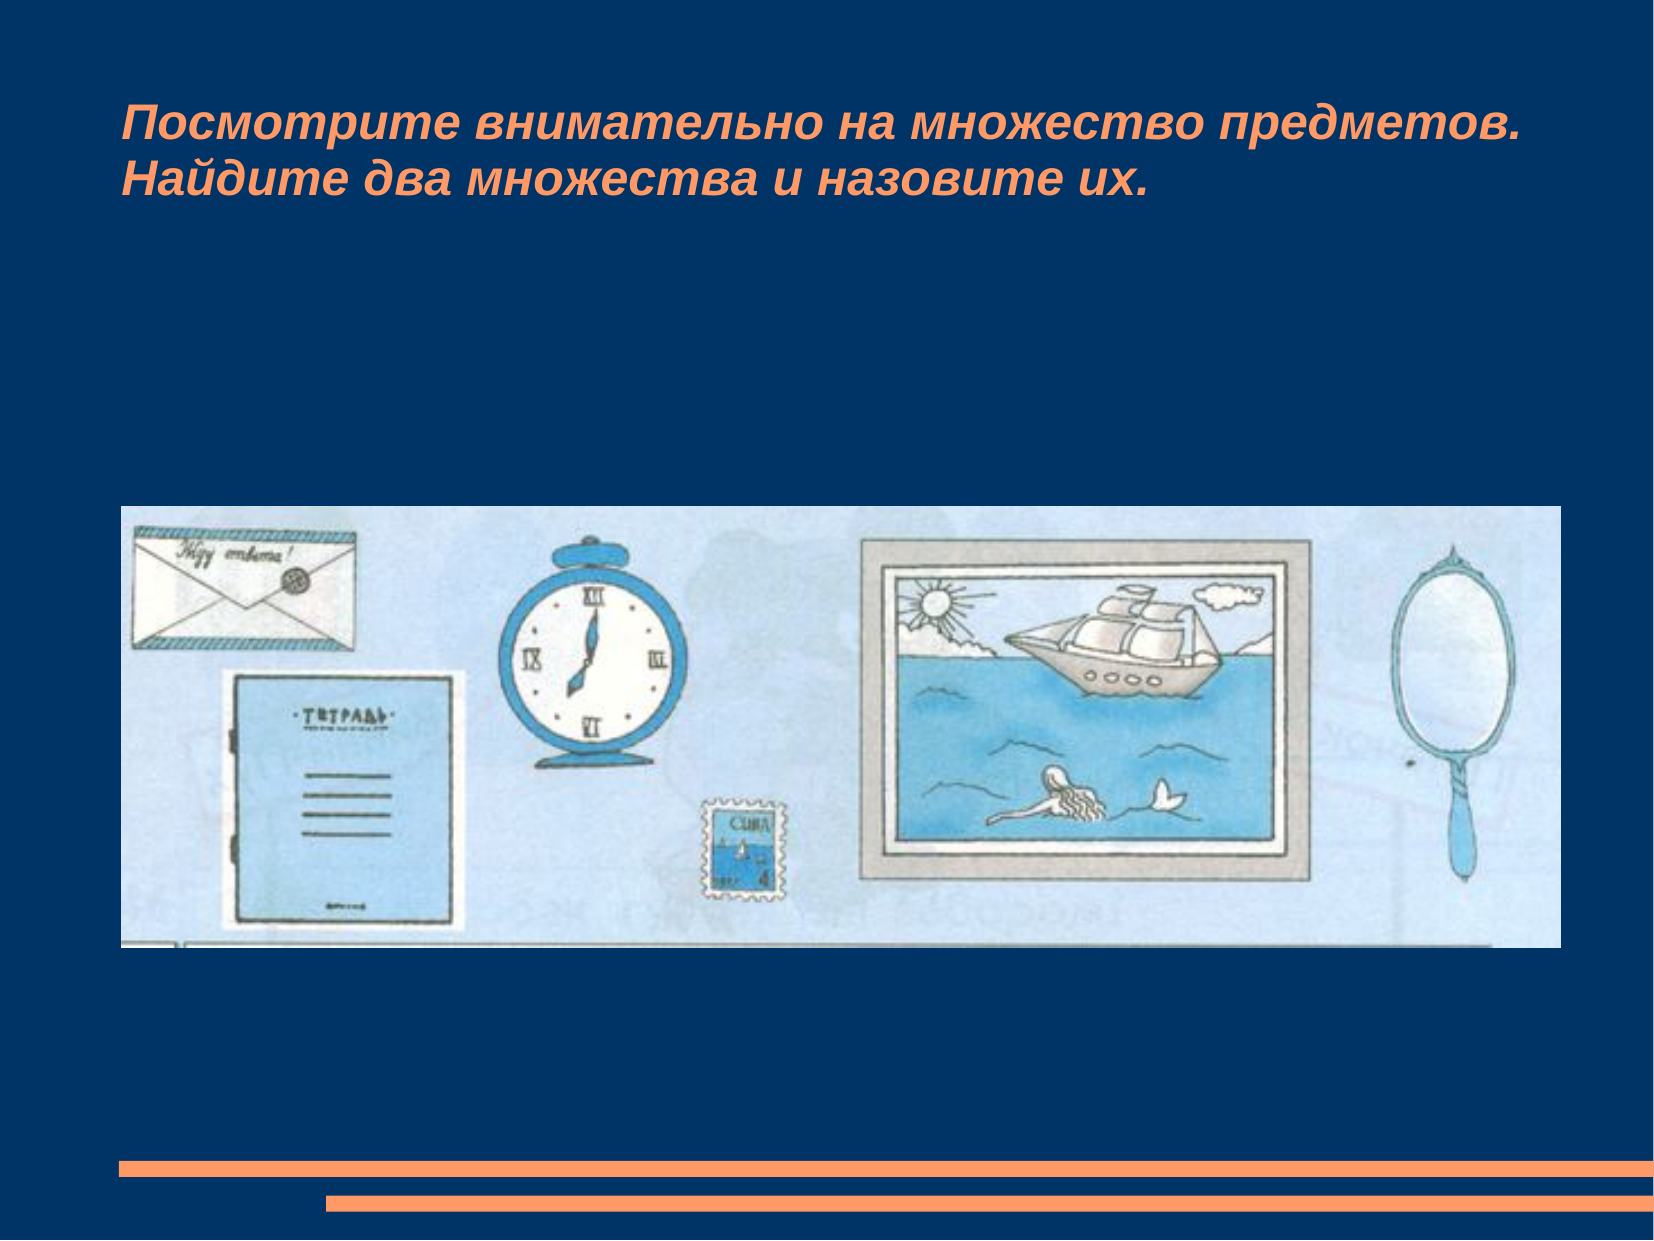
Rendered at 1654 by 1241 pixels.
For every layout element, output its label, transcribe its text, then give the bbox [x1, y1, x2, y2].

title Посмотрите внимательно на множество предметов. Найдите два множества и назовите их. [121, 46, 1534, 254]
picture [121, 506, 1561, 948]
